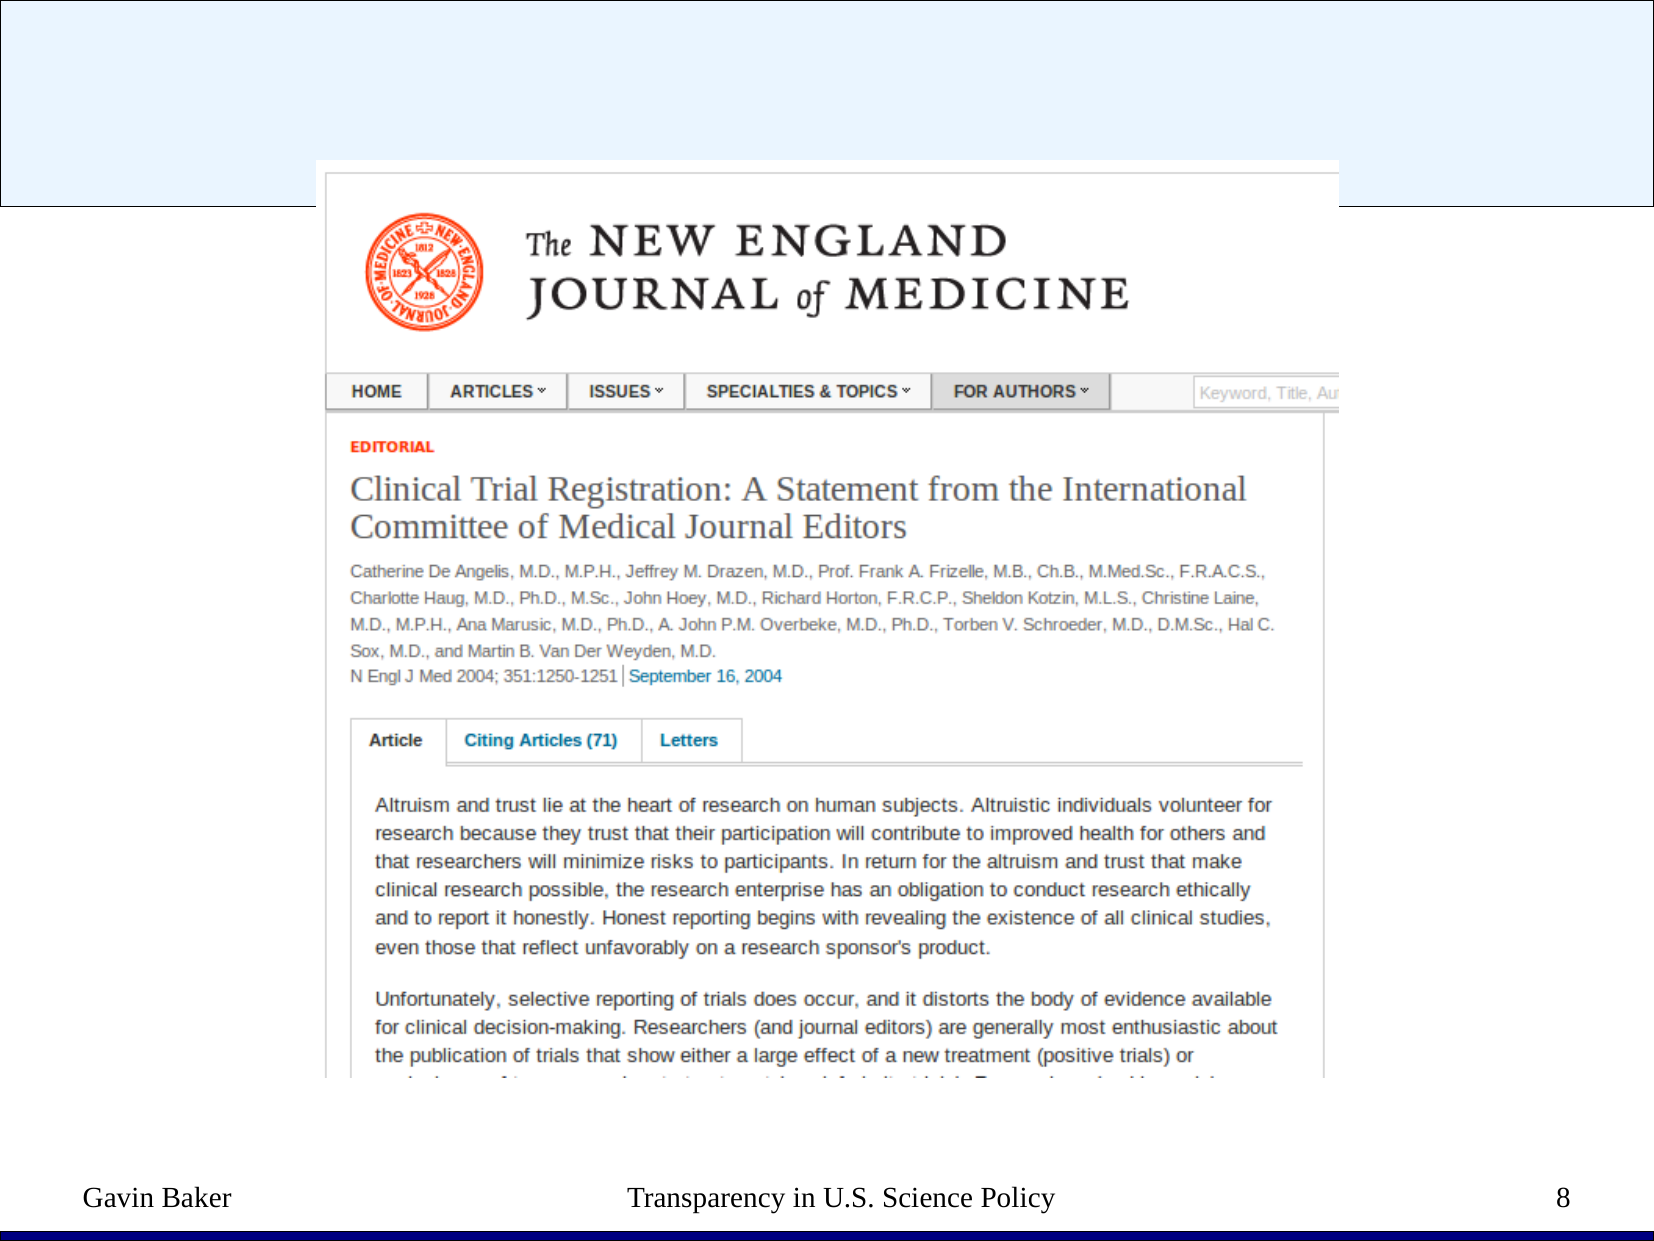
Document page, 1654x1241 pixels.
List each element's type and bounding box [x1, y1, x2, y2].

picture [316, 160, 1339, 1078]
